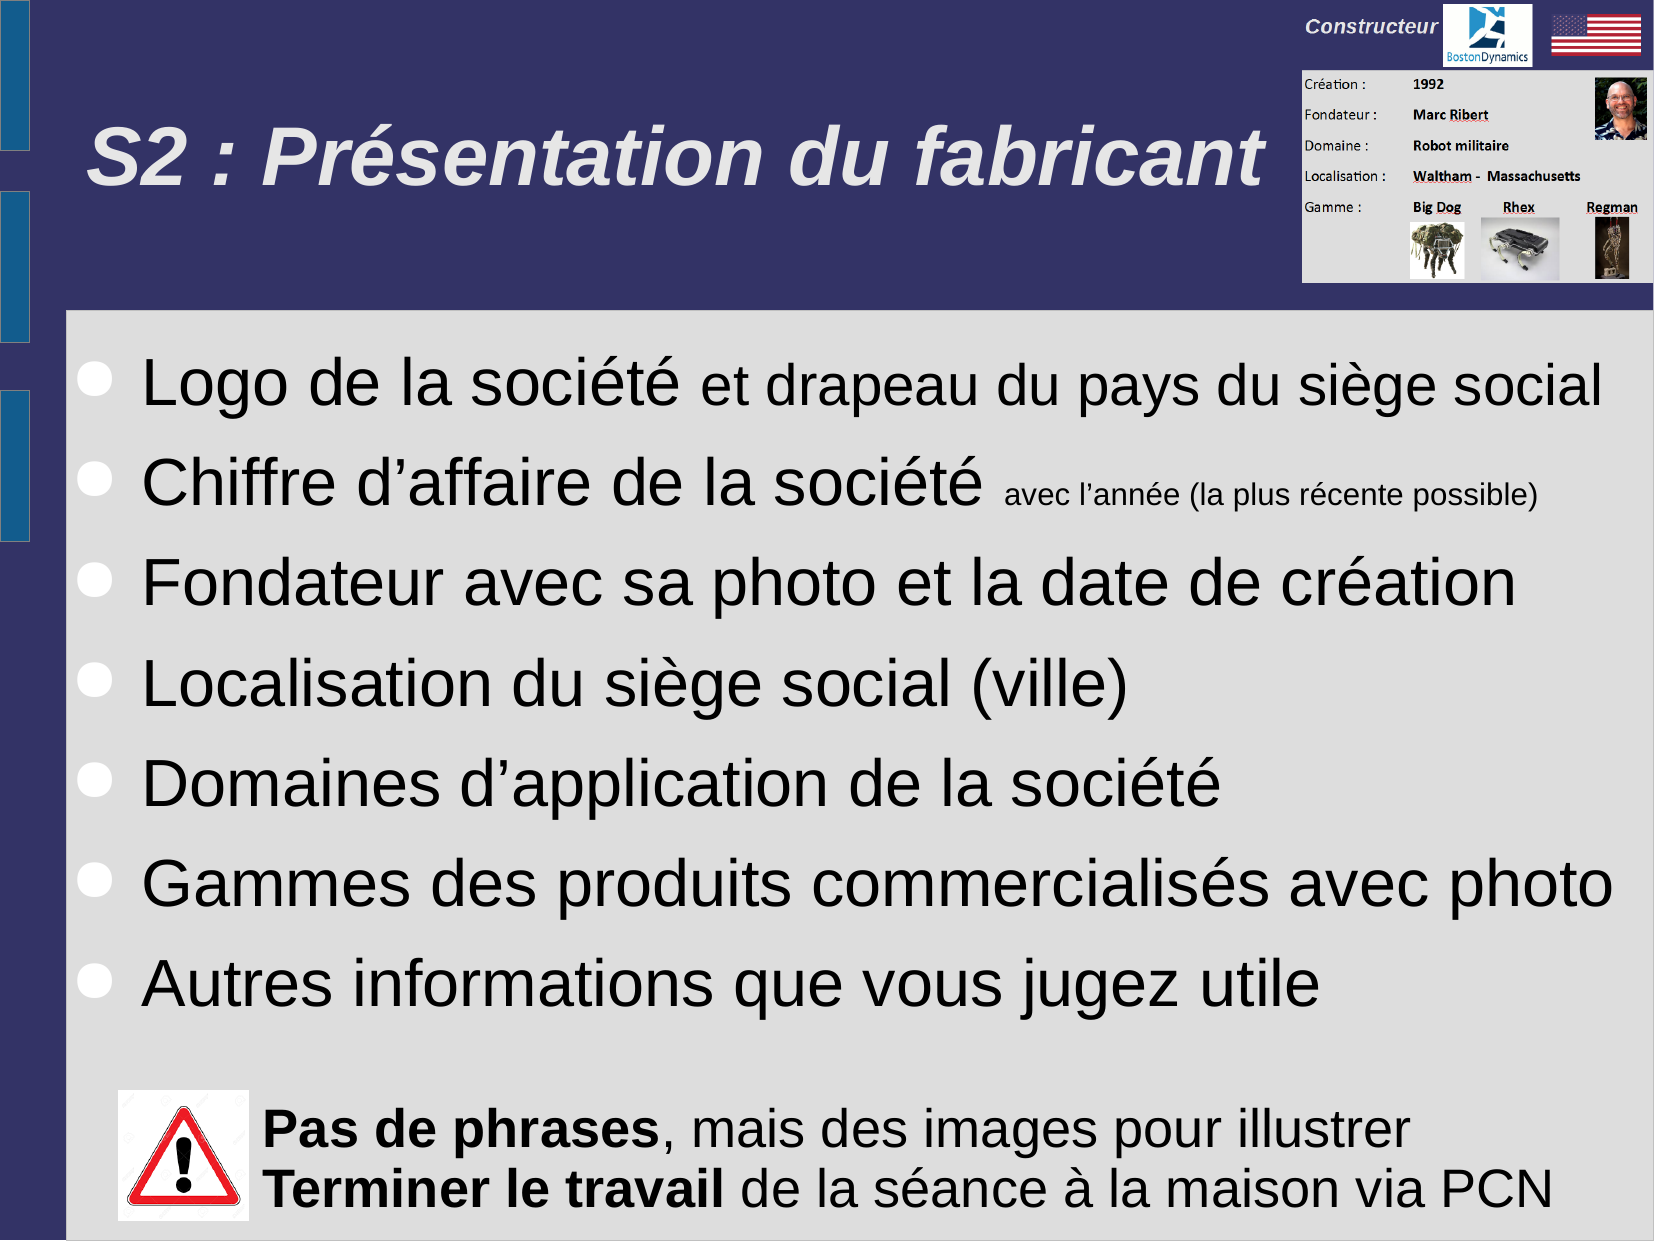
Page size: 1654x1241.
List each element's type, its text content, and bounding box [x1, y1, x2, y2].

text_box Pas de phrases, mais des images pour illustrer Terminer le travail de la séance à la maison via PCN [248, 1090, 1595, 1241]
picture [118, 1090, 248, 1221]
picture [1302, 0, 1654, 283]
list Logo de la société et drapeau du pays du siège social Chiffre d’affaire de la société avec l’année (la plus récente possible) Fondateur avec sa photo et la date de création Localisation du siège social (ville) Domaines d’application de la société Gammes des produits commercialisés avec photo Autres informations que vous jugez utile [59, 344, 1654, 1200]
title S2 : Présentation du fabricant [0, 52, 1302, 260]
